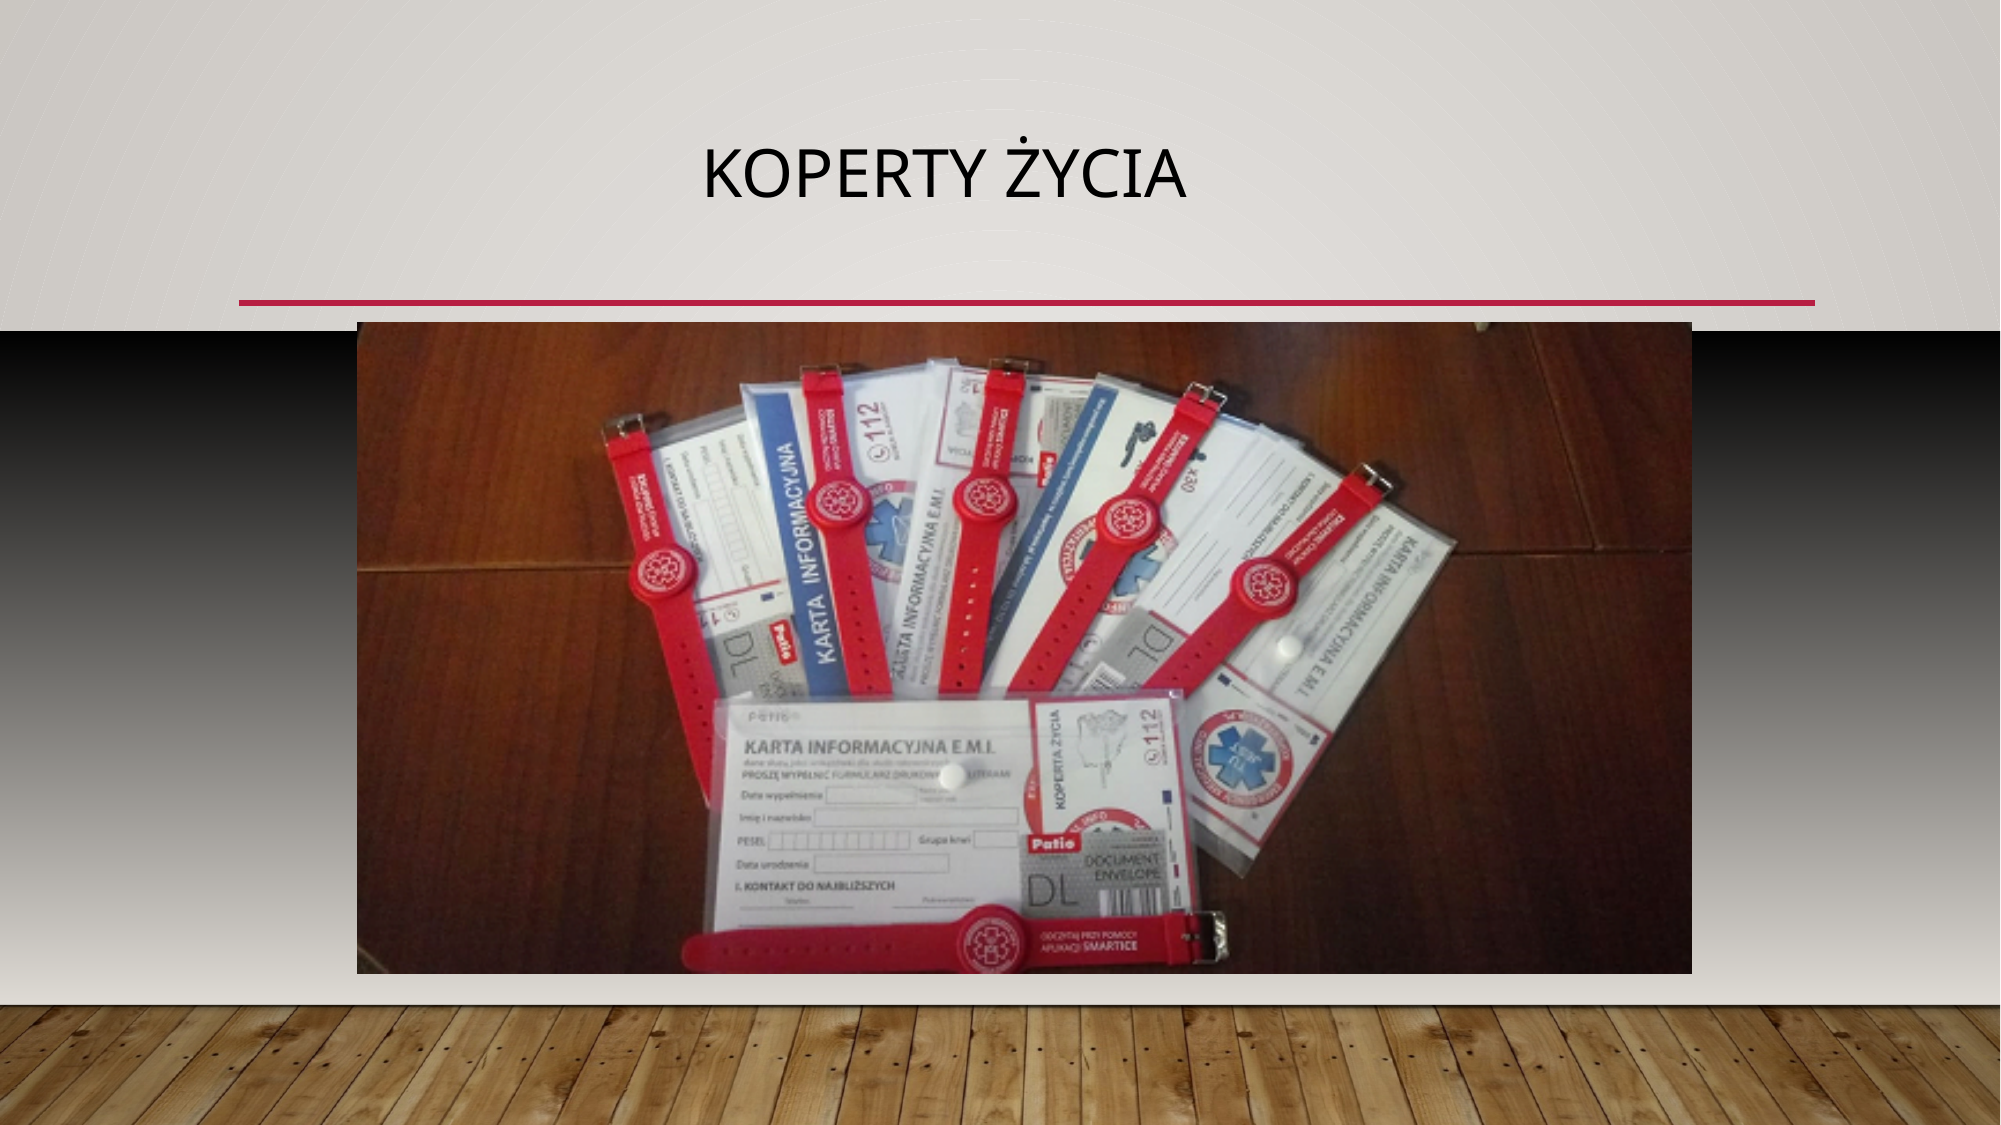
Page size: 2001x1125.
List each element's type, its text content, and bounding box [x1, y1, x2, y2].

picture [357, 322, 1692, 974]
title KOPERTY ŻYCIA [238, 131, 1814, 305]
